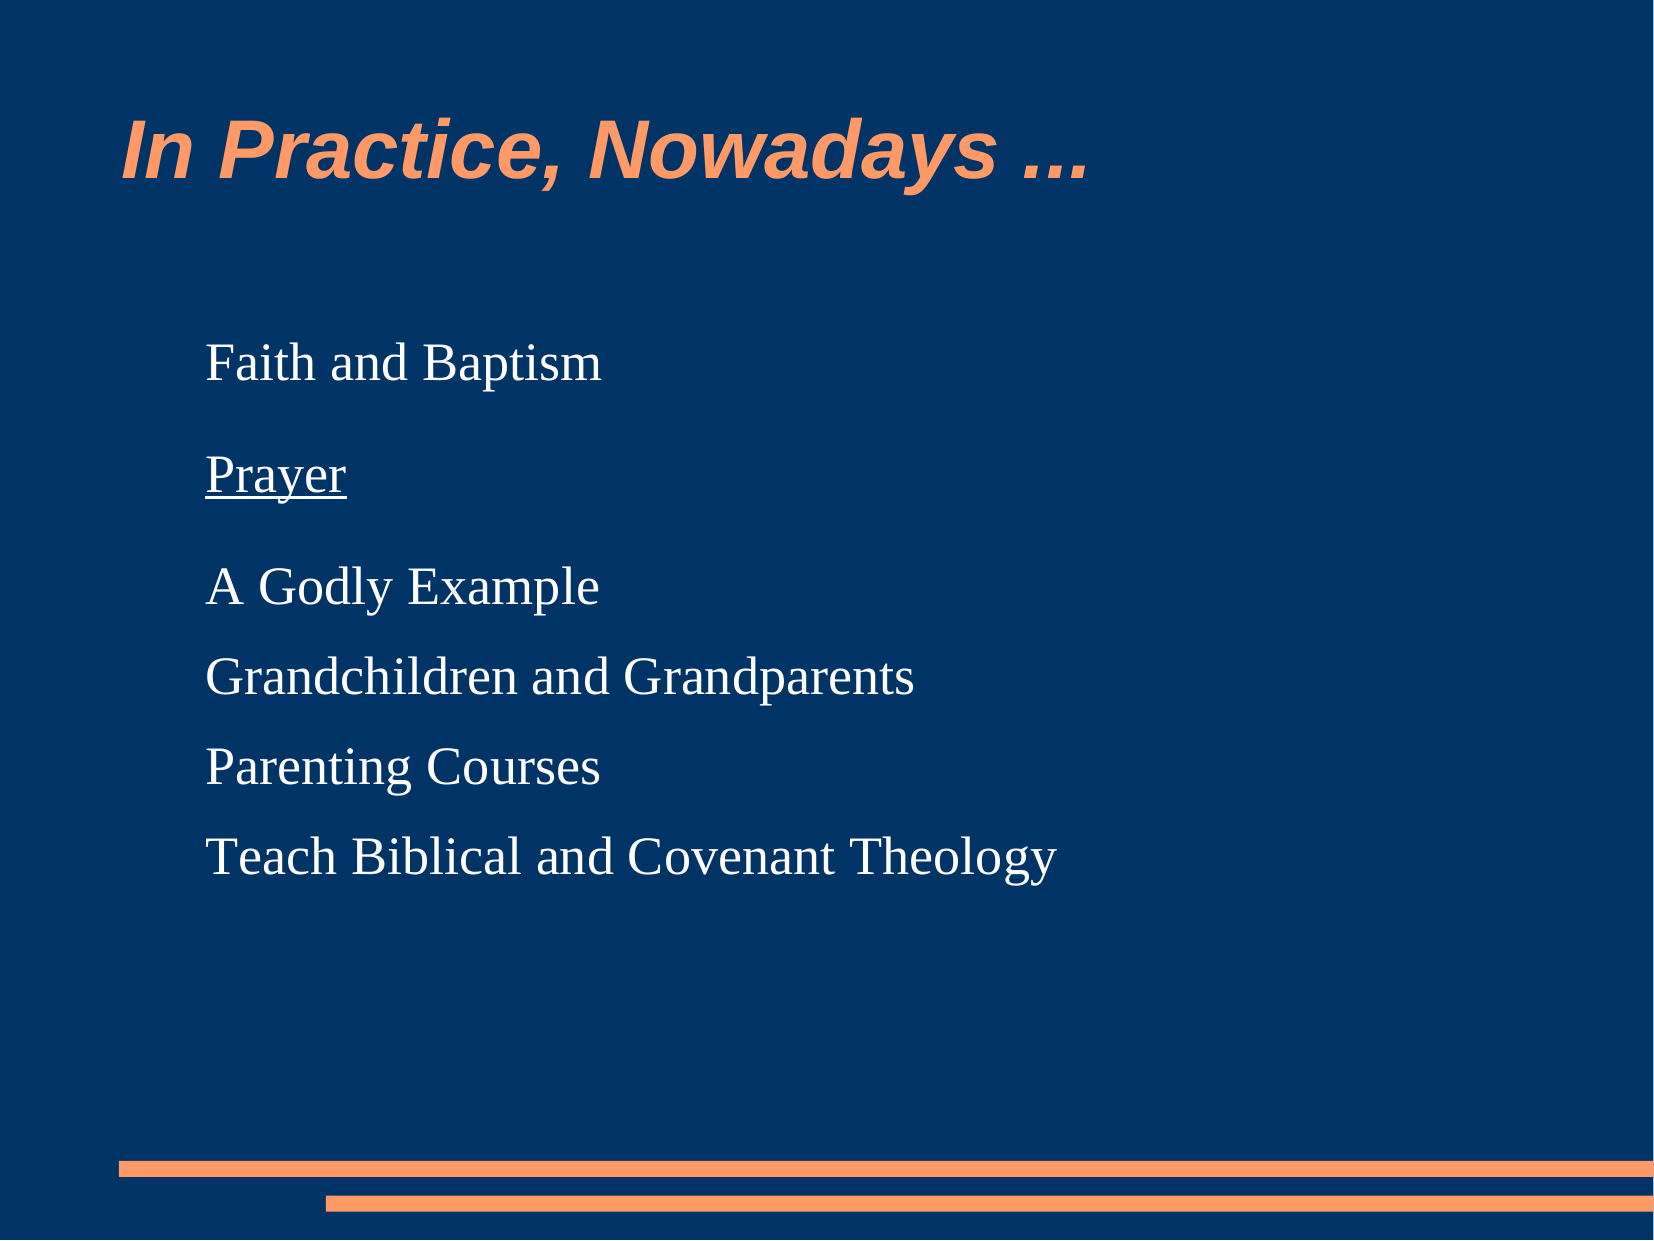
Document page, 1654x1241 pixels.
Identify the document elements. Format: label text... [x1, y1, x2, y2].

text_box Faith and Baptism Prayer A Godly Example Grandchildren and Grandparents Parenting Courses Teach Biblical and Covenant Theology [177, 295, 1418, 992]
title In Practice, Nowadays ... [121, 46, 1534, 254]
